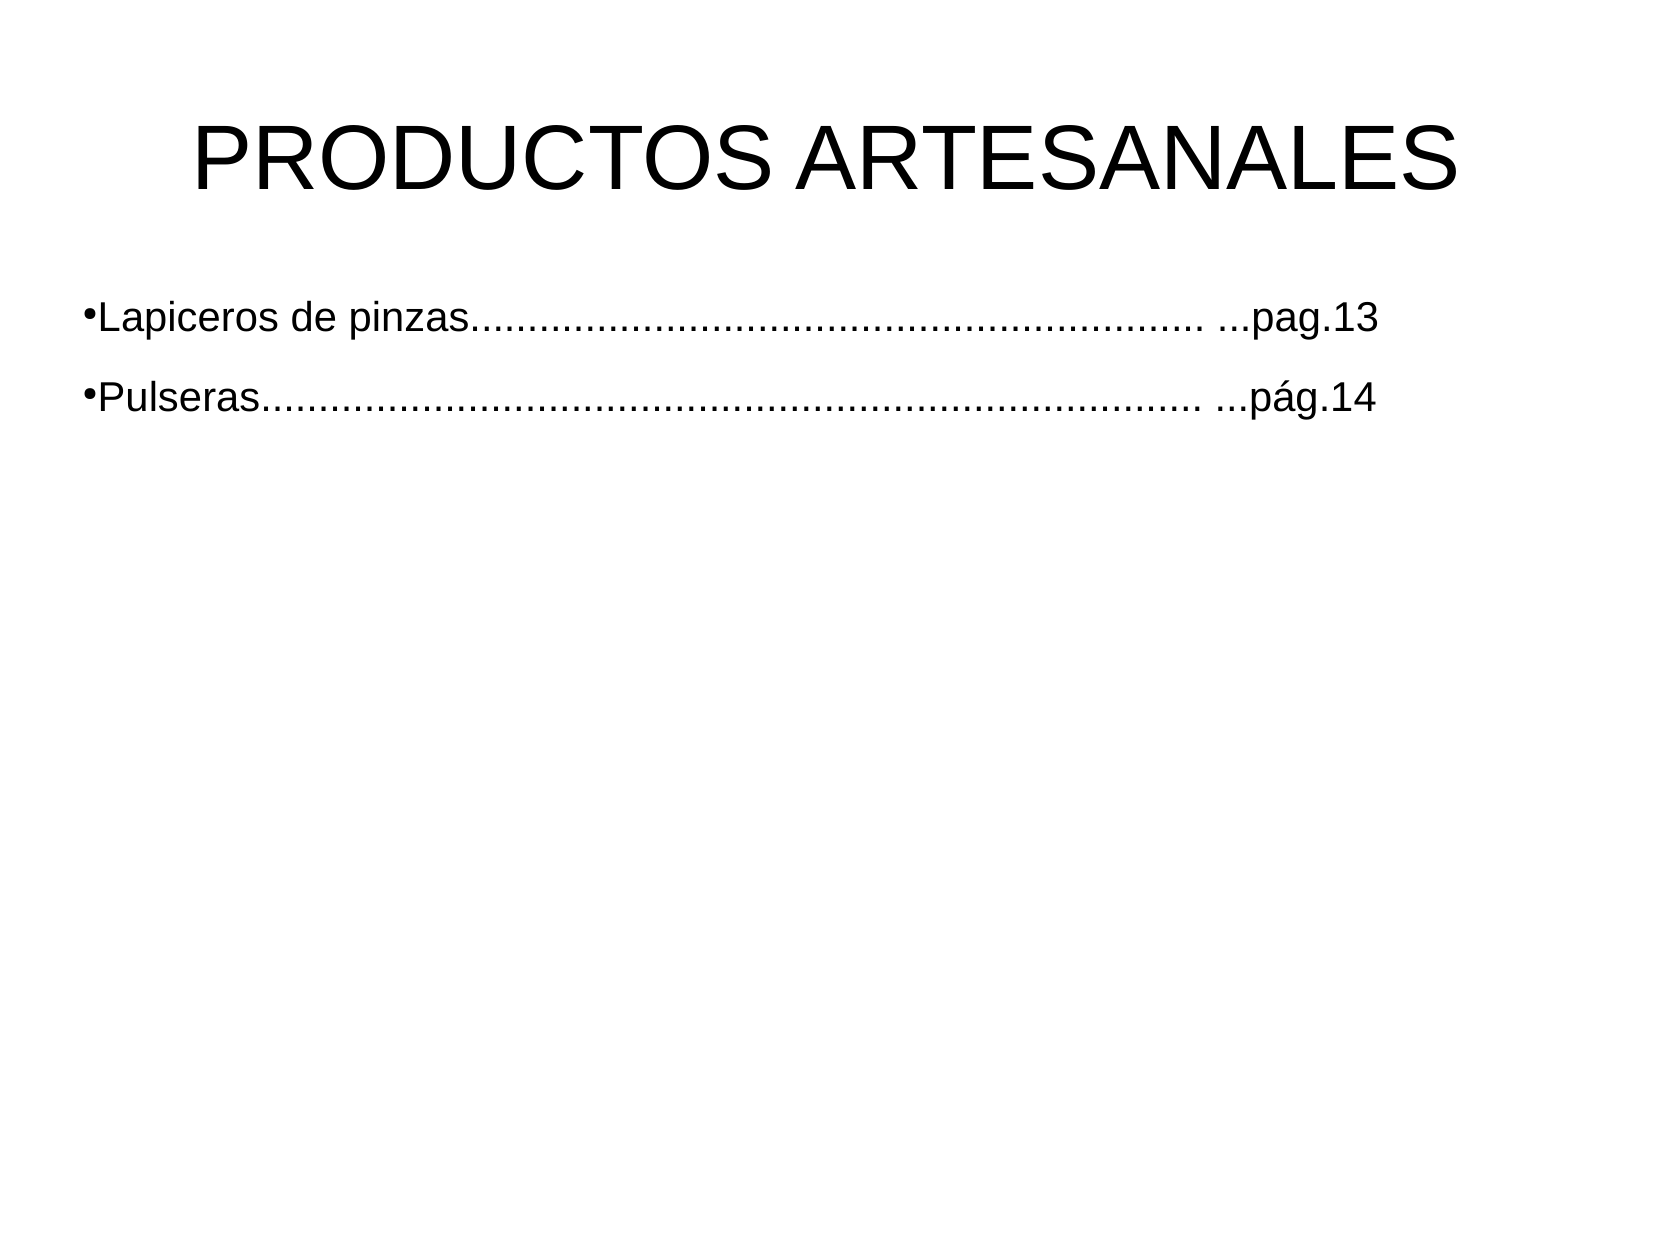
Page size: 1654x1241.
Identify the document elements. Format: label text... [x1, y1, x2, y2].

title PRODUCTOS ARTESANALES [82, 49, 1571, 257]
list Lapiceros de pinzas................................................................ ...pag.13 Pulseras.................................................................................. ...pág.14 [82, 290, 1571, 1010]
